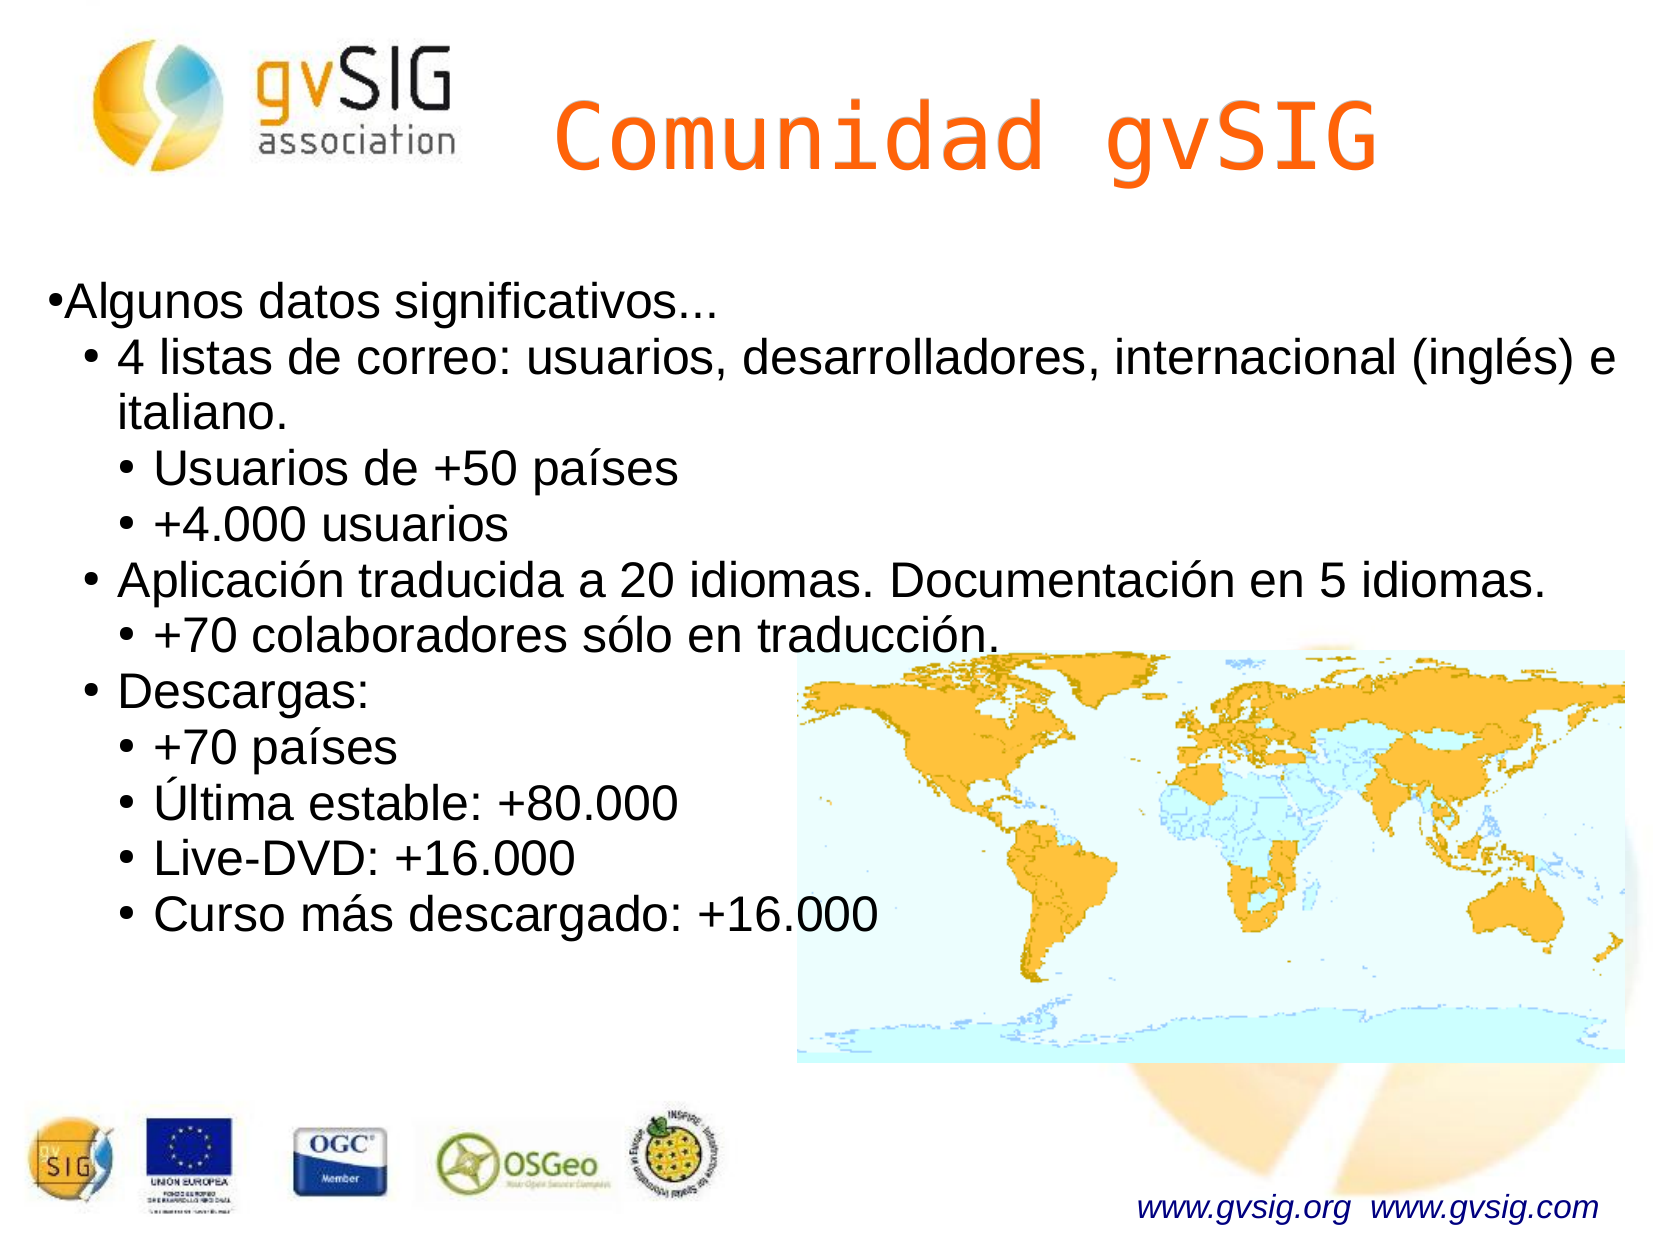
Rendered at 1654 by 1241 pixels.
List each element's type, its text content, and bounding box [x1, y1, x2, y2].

picture [1178, 1201, 1187, 1217]
picture [1279, 1202, 1289, 1216]
picture [1167, 1205, 1174, 1217]
picture [1307, 1202, 1317, 1216]
picture [1154, 1201, 1163, 1217]
picture [1557, 1202, 1567, 1216]
picture [1336, 1202, 1346, 1216]
picture [1424, 1205, 1431, 1217]
picture [1400, 1205, 1407, 1217]
text_box Comunidad gvSIG [260, 77, 1654, 199]
picture [1191, 1205, 1198, 1217]
text_box Algunos datos significativos... 4 listas de correo: usuarios, desarrolladores, internacional (inglés) e italiano. Usuarios de +50 países +4.000 usuarios Aplicación traducida a 20 idiomas. Documentación en 5 idiomas. +70 colaboradores sólo en traducción. Descargas: +70 países Última estable: +80.000 Live-DVD: +16.000 Curso más descargado: +16.000 [32, 265, 1654, 1025]
picture [1388, 1203, 1396, 1217]
picture [0, 0, 1653, 1217]
picture [1220, 1202, 1230, 1216]
picture [1143, 1205, 1150, 1217]
picture [1411, 1201, 1420, 1217]
picture [1575, 1202, 1584, 1217]
picture [1512, 1202, 1522, 1216]
picture [1453, 1202, 1463, 1216]
picture [1377, 1205, 1384, 1217]
picture [1585, 1202, 1594, 1217]
